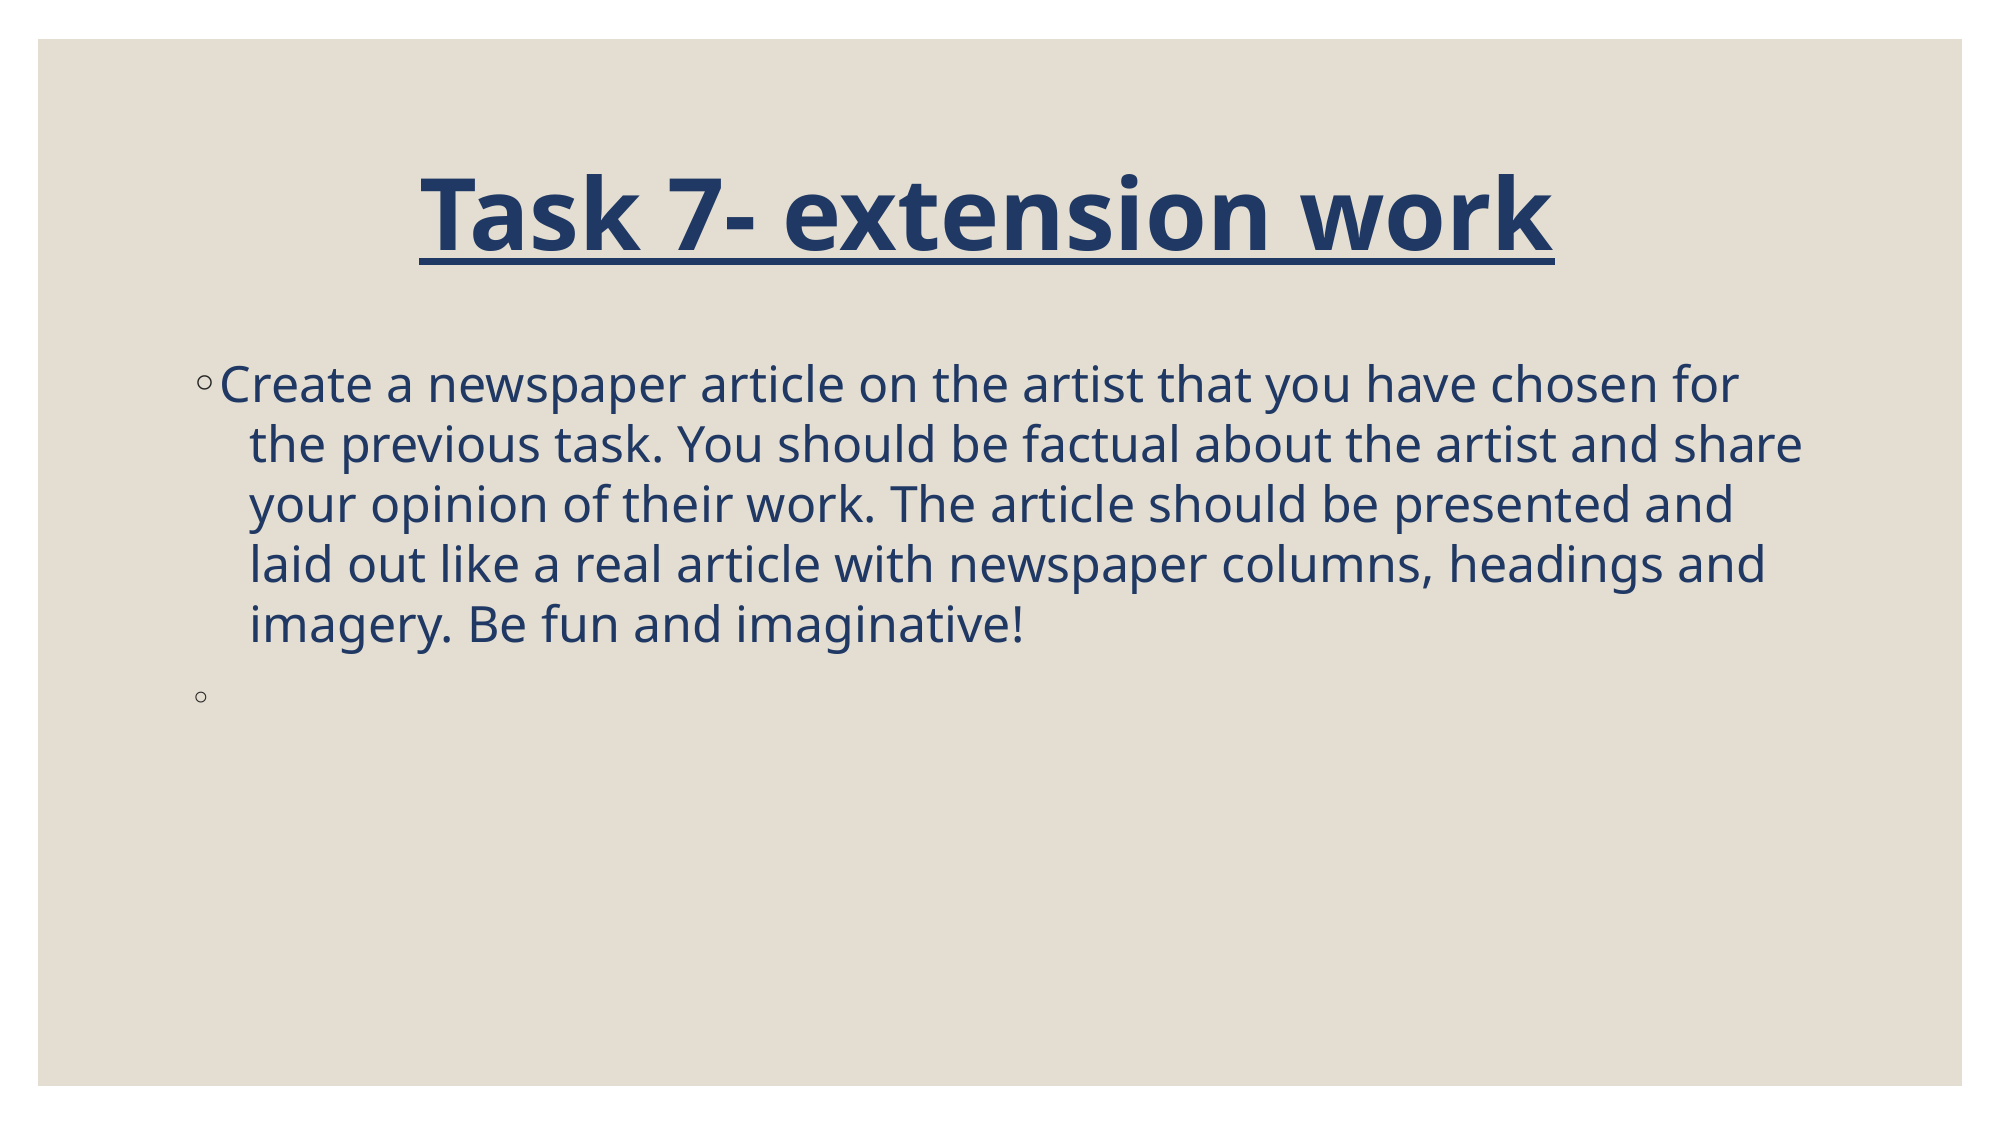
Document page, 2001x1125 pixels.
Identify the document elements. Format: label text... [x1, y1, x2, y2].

title Task 7- extension work [174, 105, 1825, 331]
list Create a newspaper article on the artist that you have chosen for the previous task. You should be factual about the artist and share your opinion of their work. The article should be presented and laid out like a real article with newspaper columns, headings and imagery. Be fun and imaginative! [174, 345, 1825, 991]
